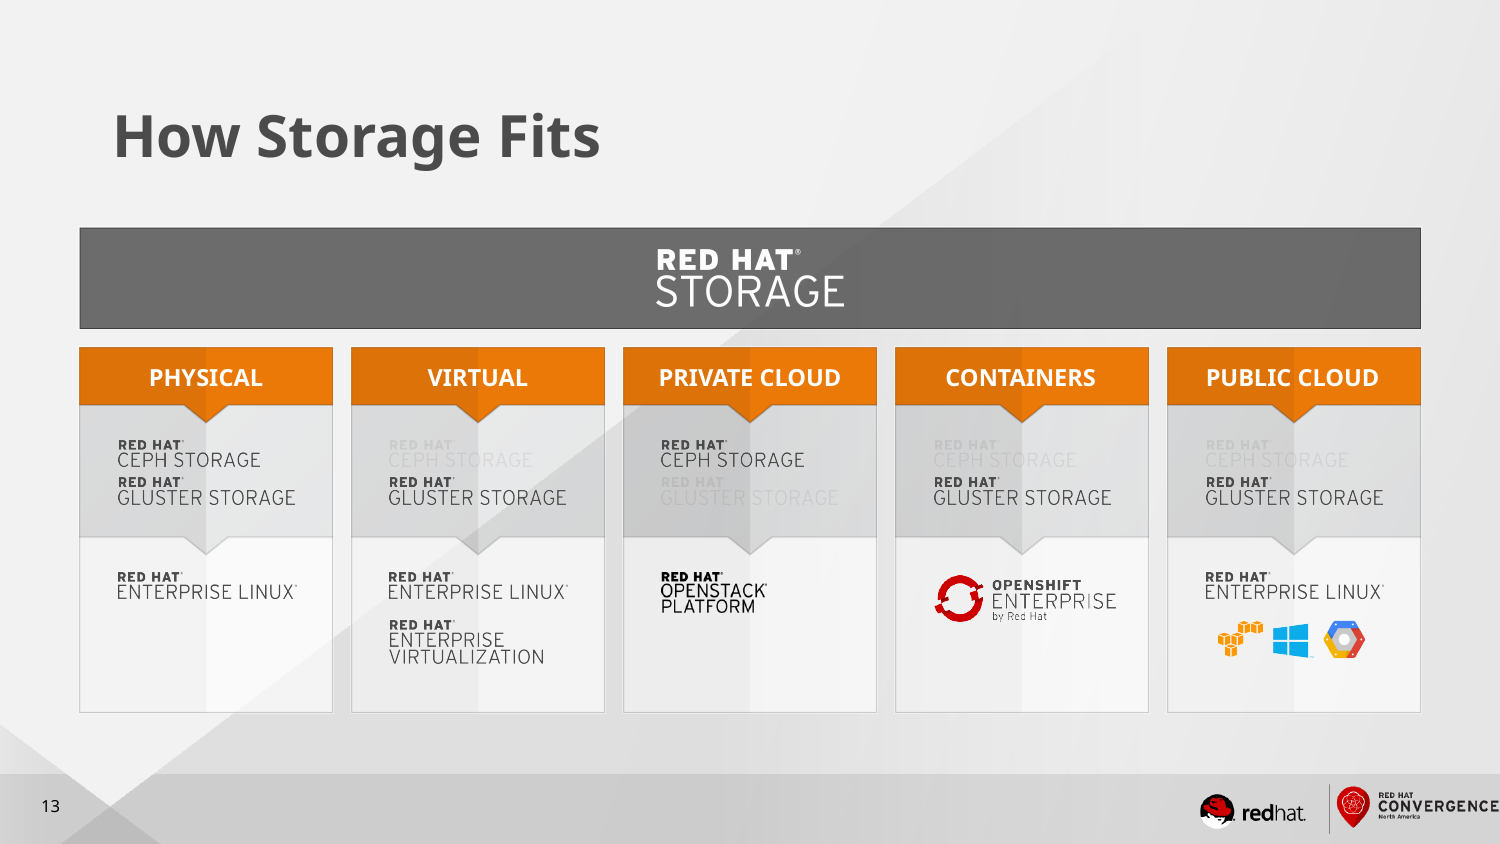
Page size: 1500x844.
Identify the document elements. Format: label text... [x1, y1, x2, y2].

text_box PRIVATE CLOUD [622, 353, 878, 428]
text_box VIRTUAL [350, 353, 606, 428]
title How Storage Fits [112, 0, 1388, 169]
text_box PUBLIC CLOUD [1165, 353, 1421, 428]
slide_number <number> [0, 786, 75, 832]
text_box PHYSICAL [78, 353, 334, 428]
text_box CONTAINERS [893, 353, 1149, 428]
picture [0, 0, 1500, 844]
